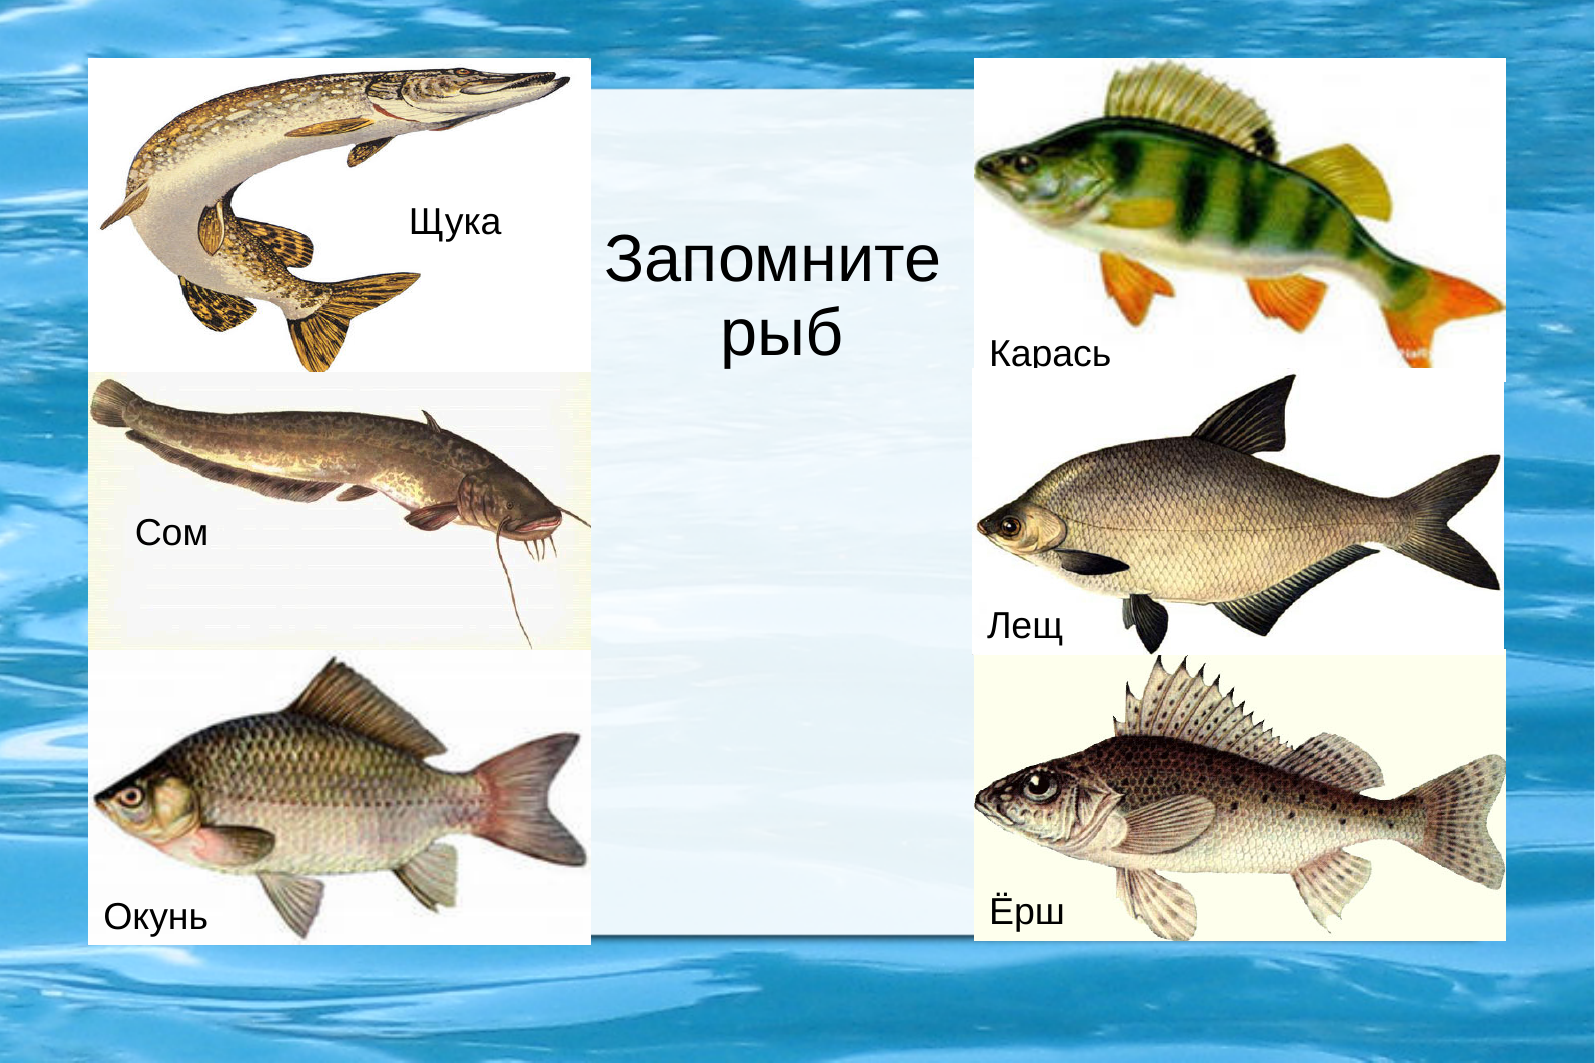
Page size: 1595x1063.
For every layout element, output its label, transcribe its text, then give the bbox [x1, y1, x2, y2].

subtitle Запомните рыб [591, 59, 974, 532]
picture [0, 0, 1595, 1063]
